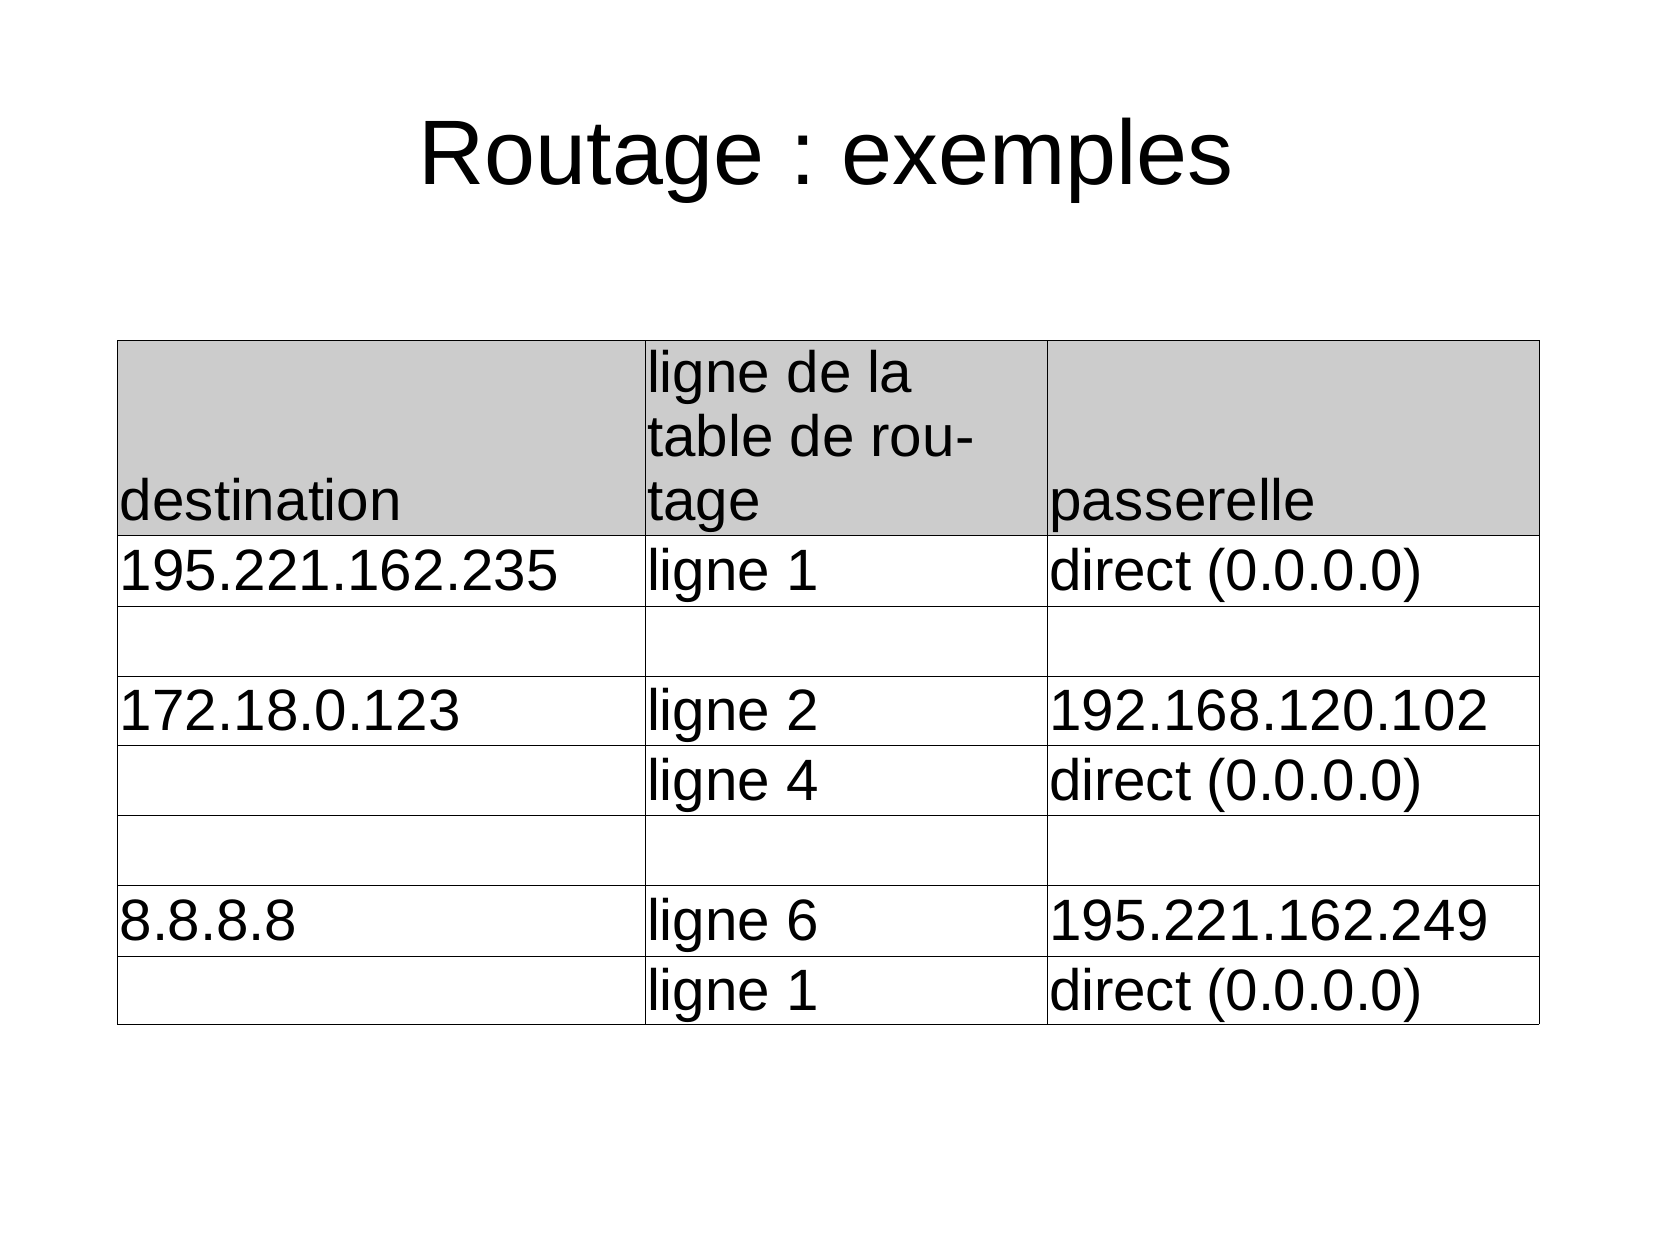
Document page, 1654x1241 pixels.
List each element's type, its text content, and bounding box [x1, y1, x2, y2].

title Routage : exemples [82, 49, 1571, 257]
chart [117, 340, 1541, 1028]
